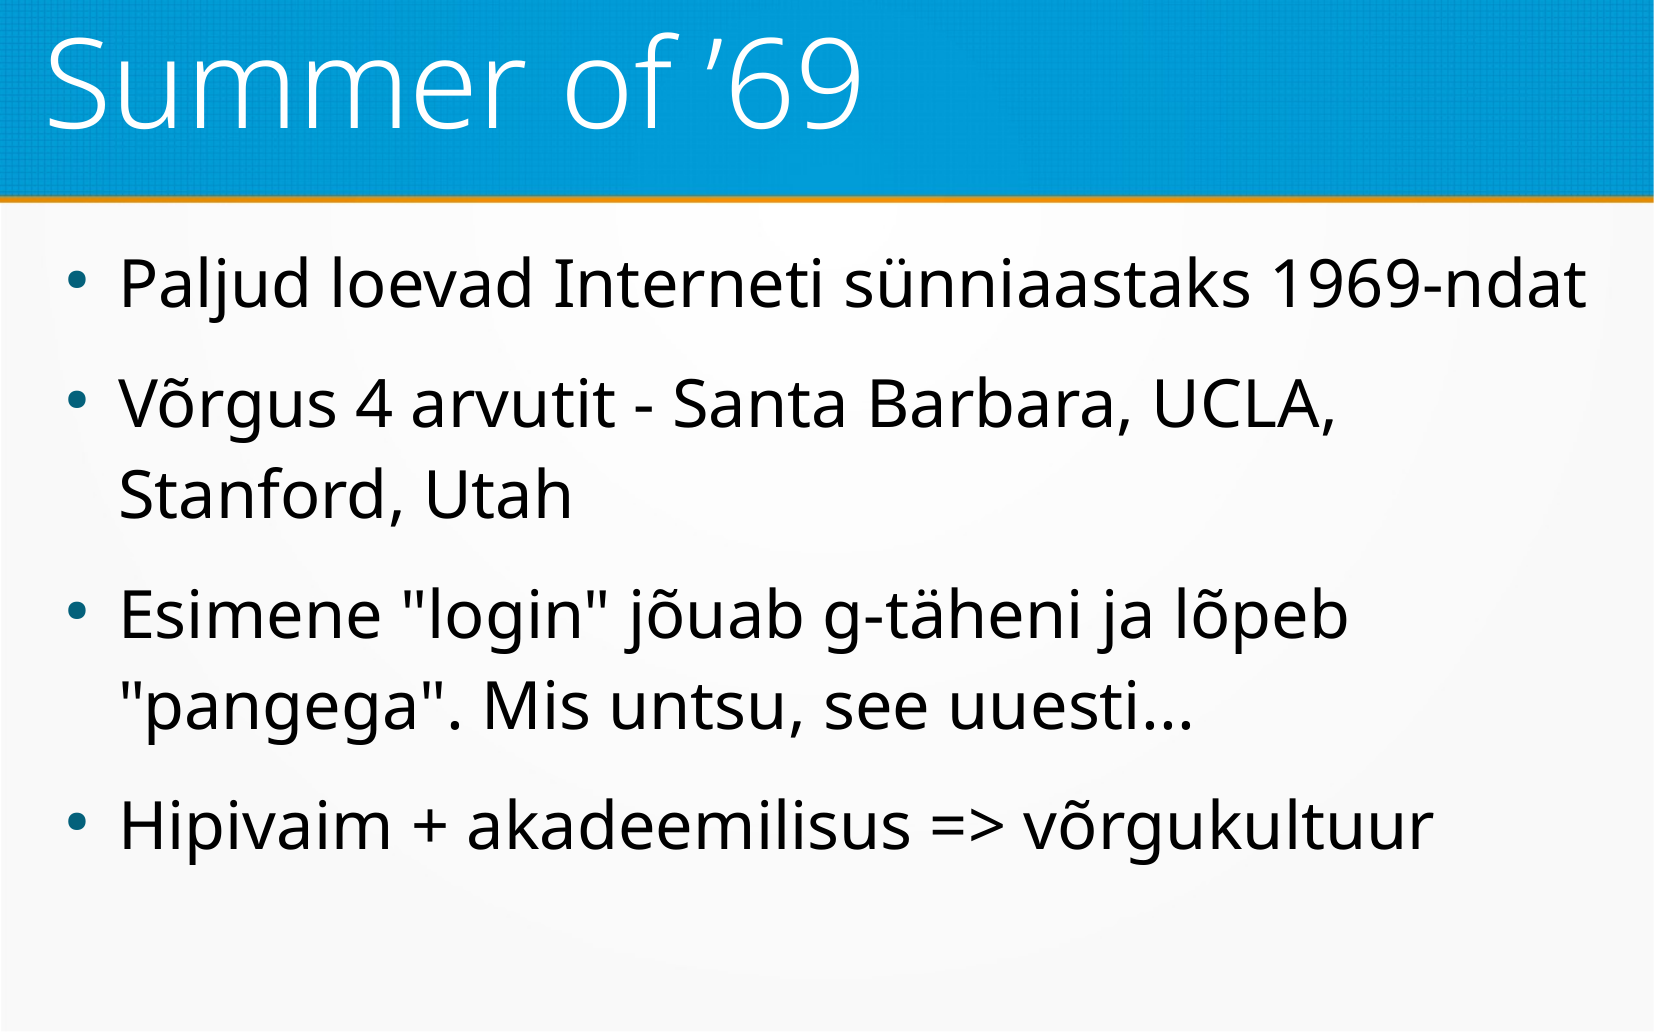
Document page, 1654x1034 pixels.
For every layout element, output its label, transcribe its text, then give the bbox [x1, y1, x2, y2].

title Summer of ’69 [43, 0, 1619, 166]
picture [0, 195, 1654, 1034]
list Paljud loevad Interneti sünniaastaks 1969-ndat Võrgus 4 arvutit - Santa Barbara, UCLA, Stanford, Utah Esimene "login" jõuab g-täheni ja lõpeb "pangega". Mis untsu, see uuesti... Hipivaim + akadeemilisus => võrgukultuur [47, 236, 1607, 1002]
